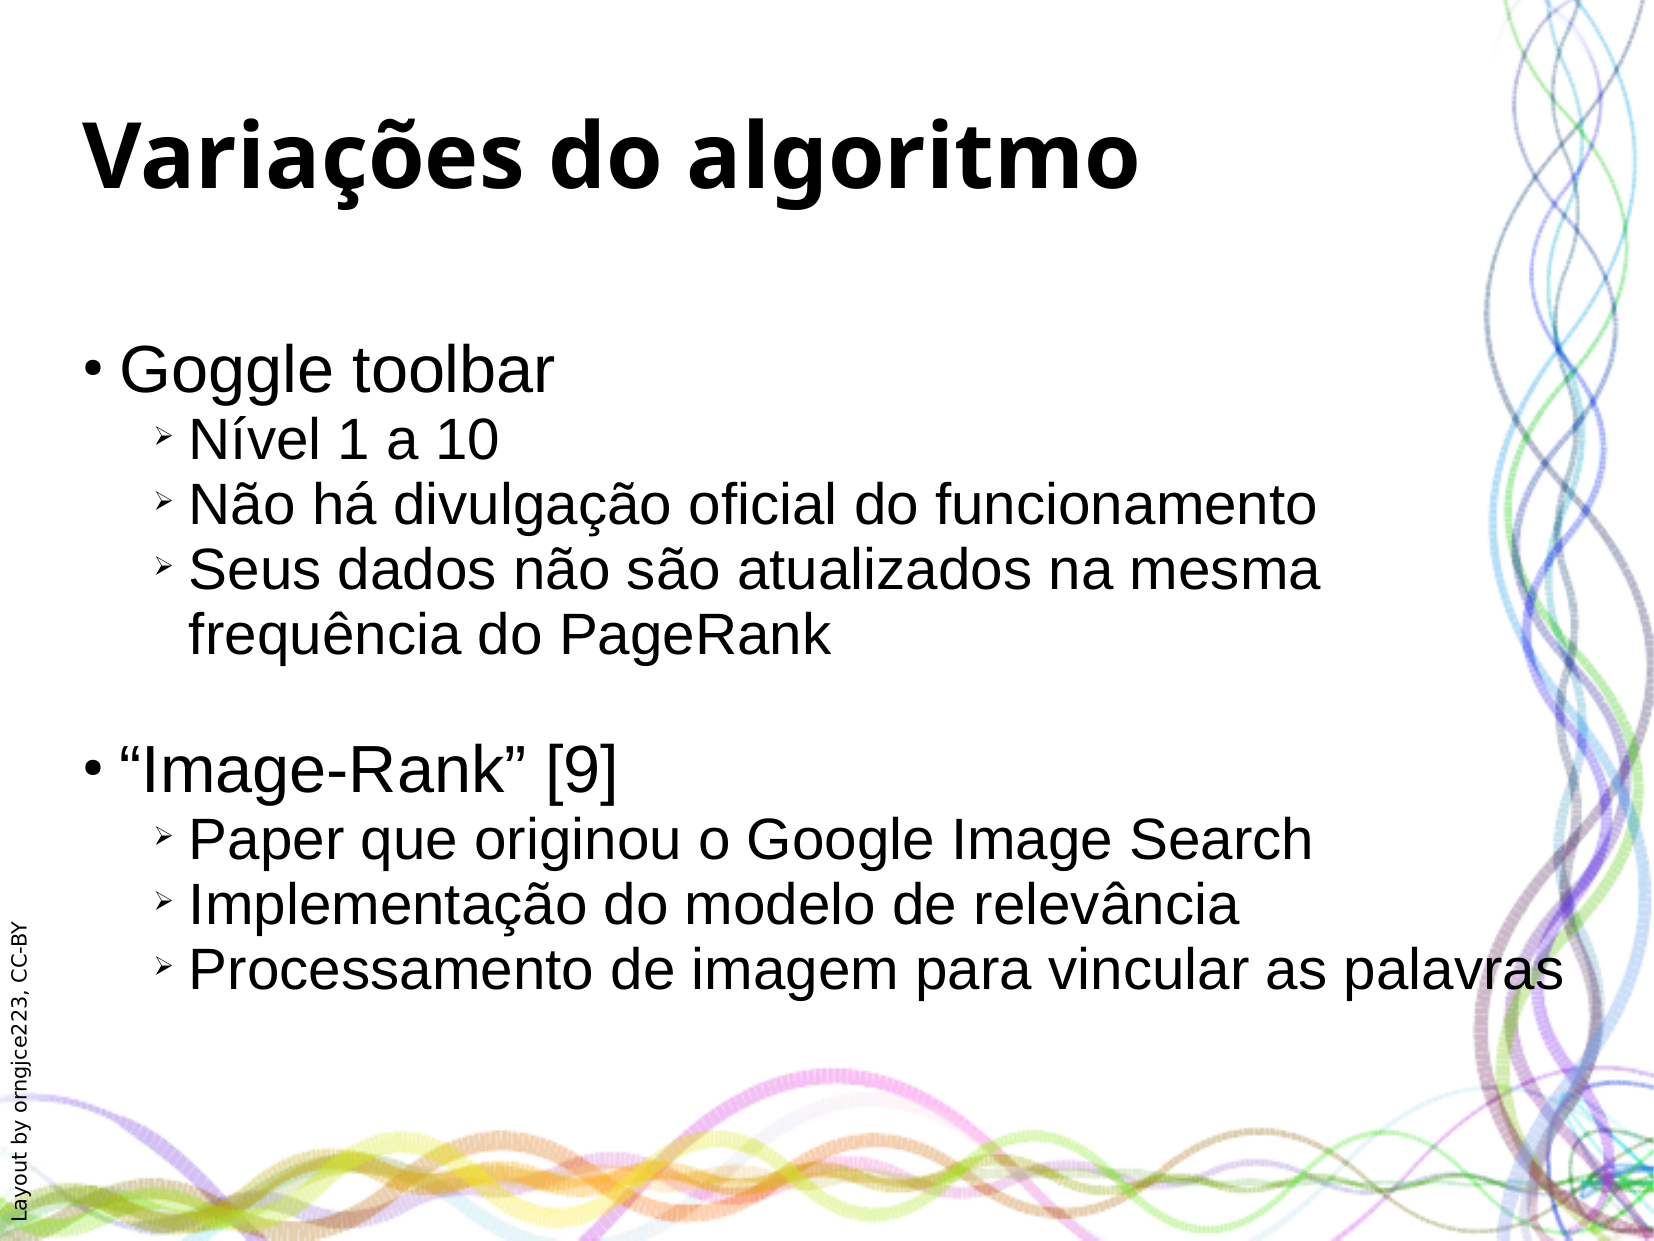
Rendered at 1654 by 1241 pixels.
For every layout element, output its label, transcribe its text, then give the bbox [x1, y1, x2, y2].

title Variações do algoritmo [82, 49, 1571, 257]
picture [0, 0, 1654, 1241]
subtitle Goggle toolbar Nível 1 a 10 Não há divulgação oficial do funcionamento Seus dados não são atualizados na mesma frequência do PageRank “Image-Rank” [9] Paper que originou o Google Image Search Implementação do modelo de relevância Processamento de imagem para vincular as palavras [82, 290, 1571, 1109]
